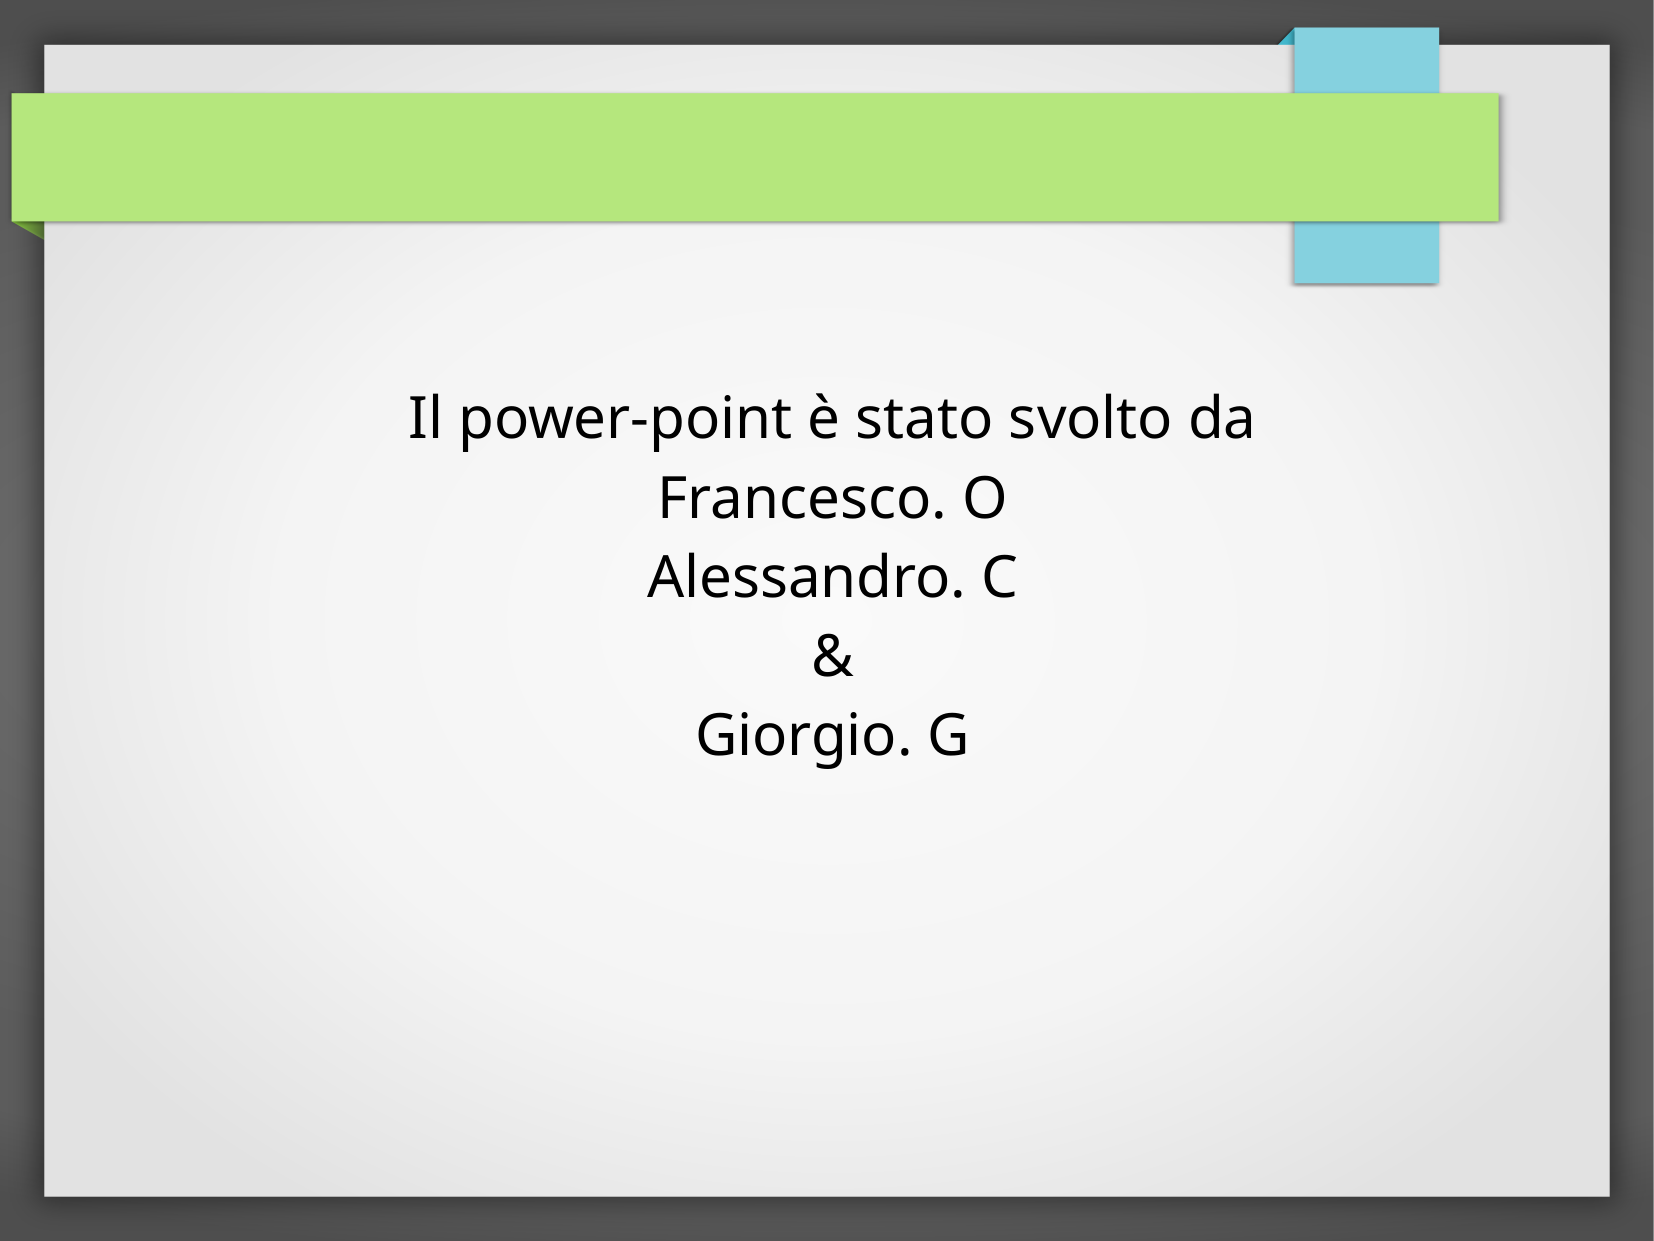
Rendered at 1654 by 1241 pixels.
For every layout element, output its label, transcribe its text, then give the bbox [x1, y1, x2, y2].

picture [0, 0, 1654, 1241]
title Il power-point è stato svolto da Francesco. O Alessandro. C & Giorgio. G [82, 370, 1583, 779]
